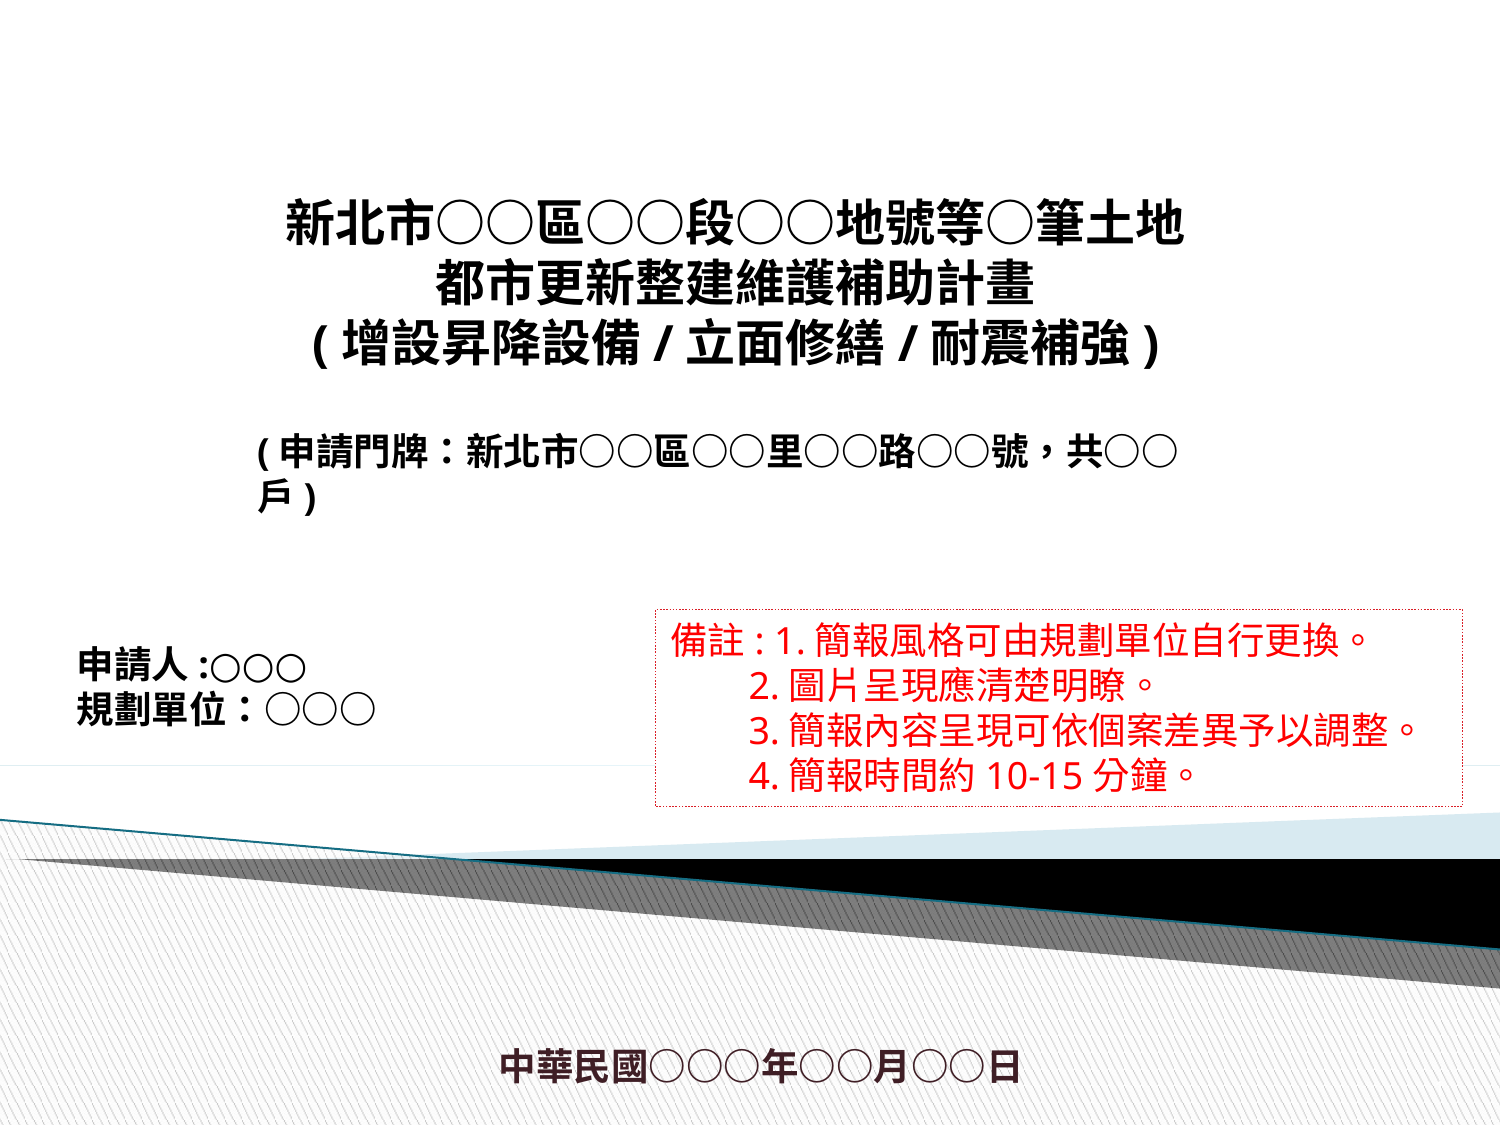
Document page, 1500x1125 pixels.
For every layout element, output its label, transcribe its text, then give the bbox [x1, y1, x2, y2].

text_box 新北市○○區○○段○○地號等○筆土地 都市更新整建維護補助計畫 (增設昇降設備/立面修繕/耐震補強) [37, 184, 1435, 380]
text_box 申請人:○○○ 規劃單位：○○○ [62, 633, 392, 738]
text_box 1 [1418, 1051, 1479, 1112]
text_box 中華民國○○○年○○月○○日 [484, 1035, 1039, 1095]
text_box 備註: 1.簡報風格可由規劃單位自行更換。 2.圖片呈現應清楚明瞭。 3.簡報內容呈現可依個案差異予以調整。 4.簡報時間約10-15分鐘。 [655, 609, 1463, 807]
text_box (申請門牌：新北市○○區○○里○○路○○號，共○○戶) [242, 421, 1243, 526]
